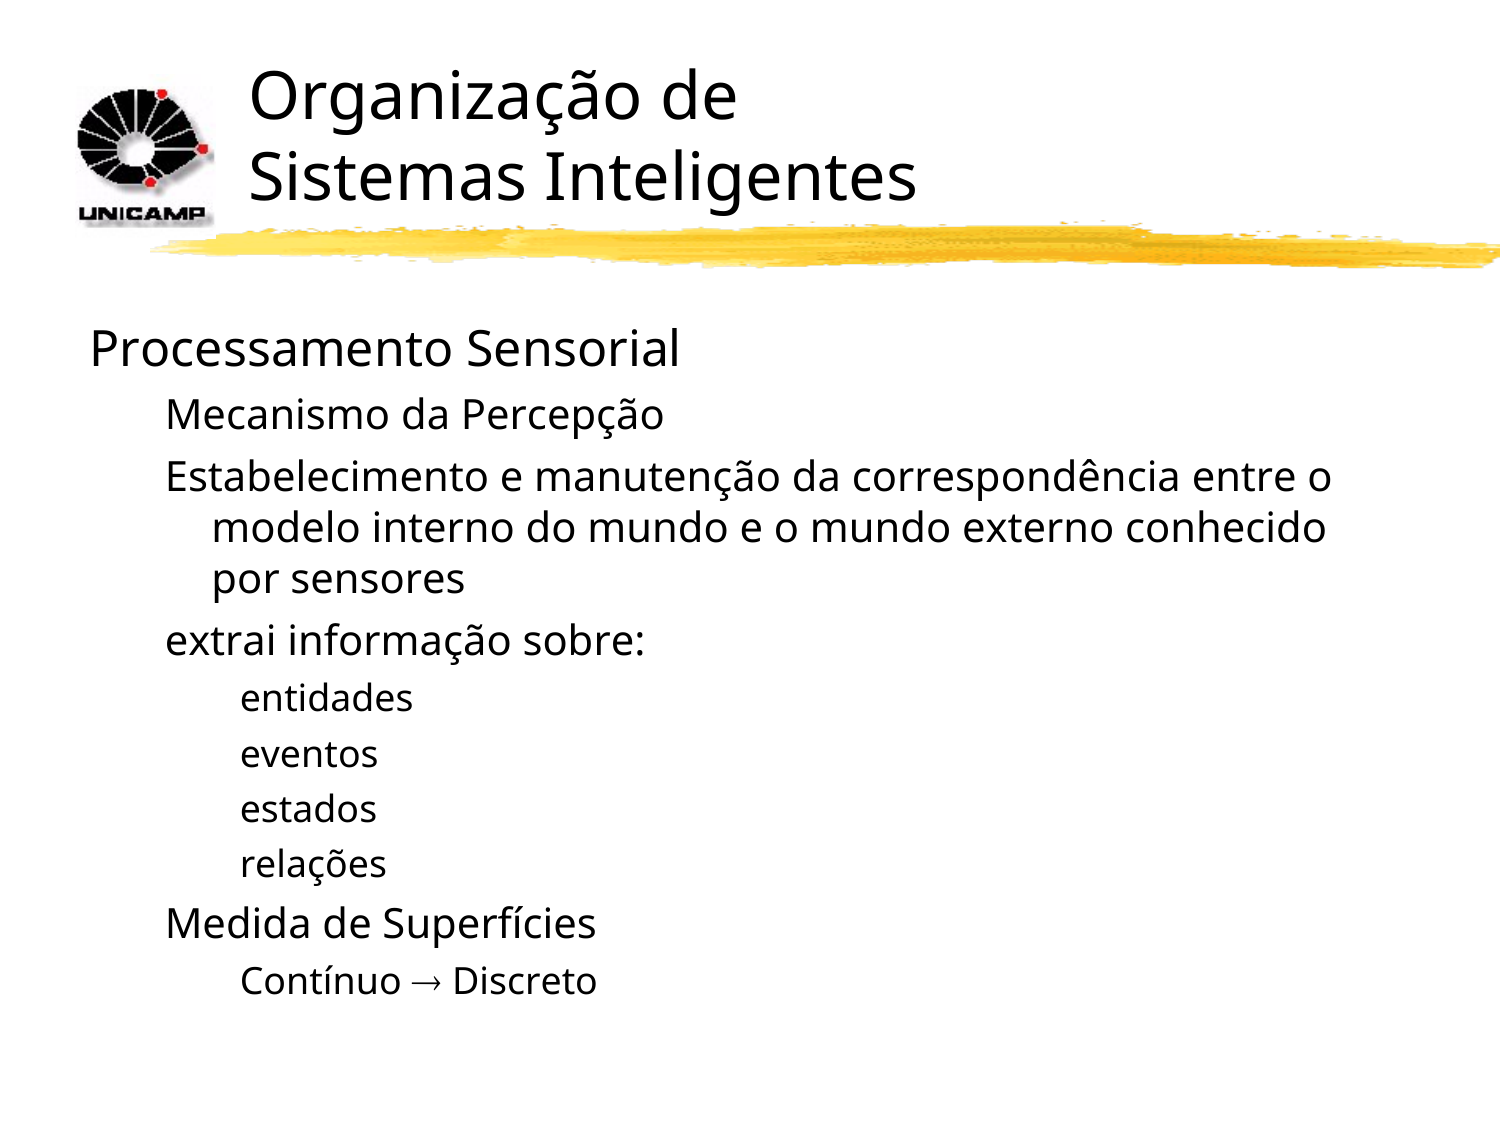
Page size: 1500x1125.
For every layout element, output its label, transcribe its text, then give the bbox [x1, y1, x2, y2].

list Processamento Sensorial Mecanismo da Percepção Estabelecimento e manutenção da correspondência entre o modelo interno do mundo e o mundo externo conhecido por sensores extrai informação sobre: entidades eventos estados relações Medida de Superfícies Contínuo  Discreto [74, 309, 1417, 994]
title Organização de Sistemas Inteligentes [233, 37, 1434, 225]
picture [75, 74, 1500, 279]
